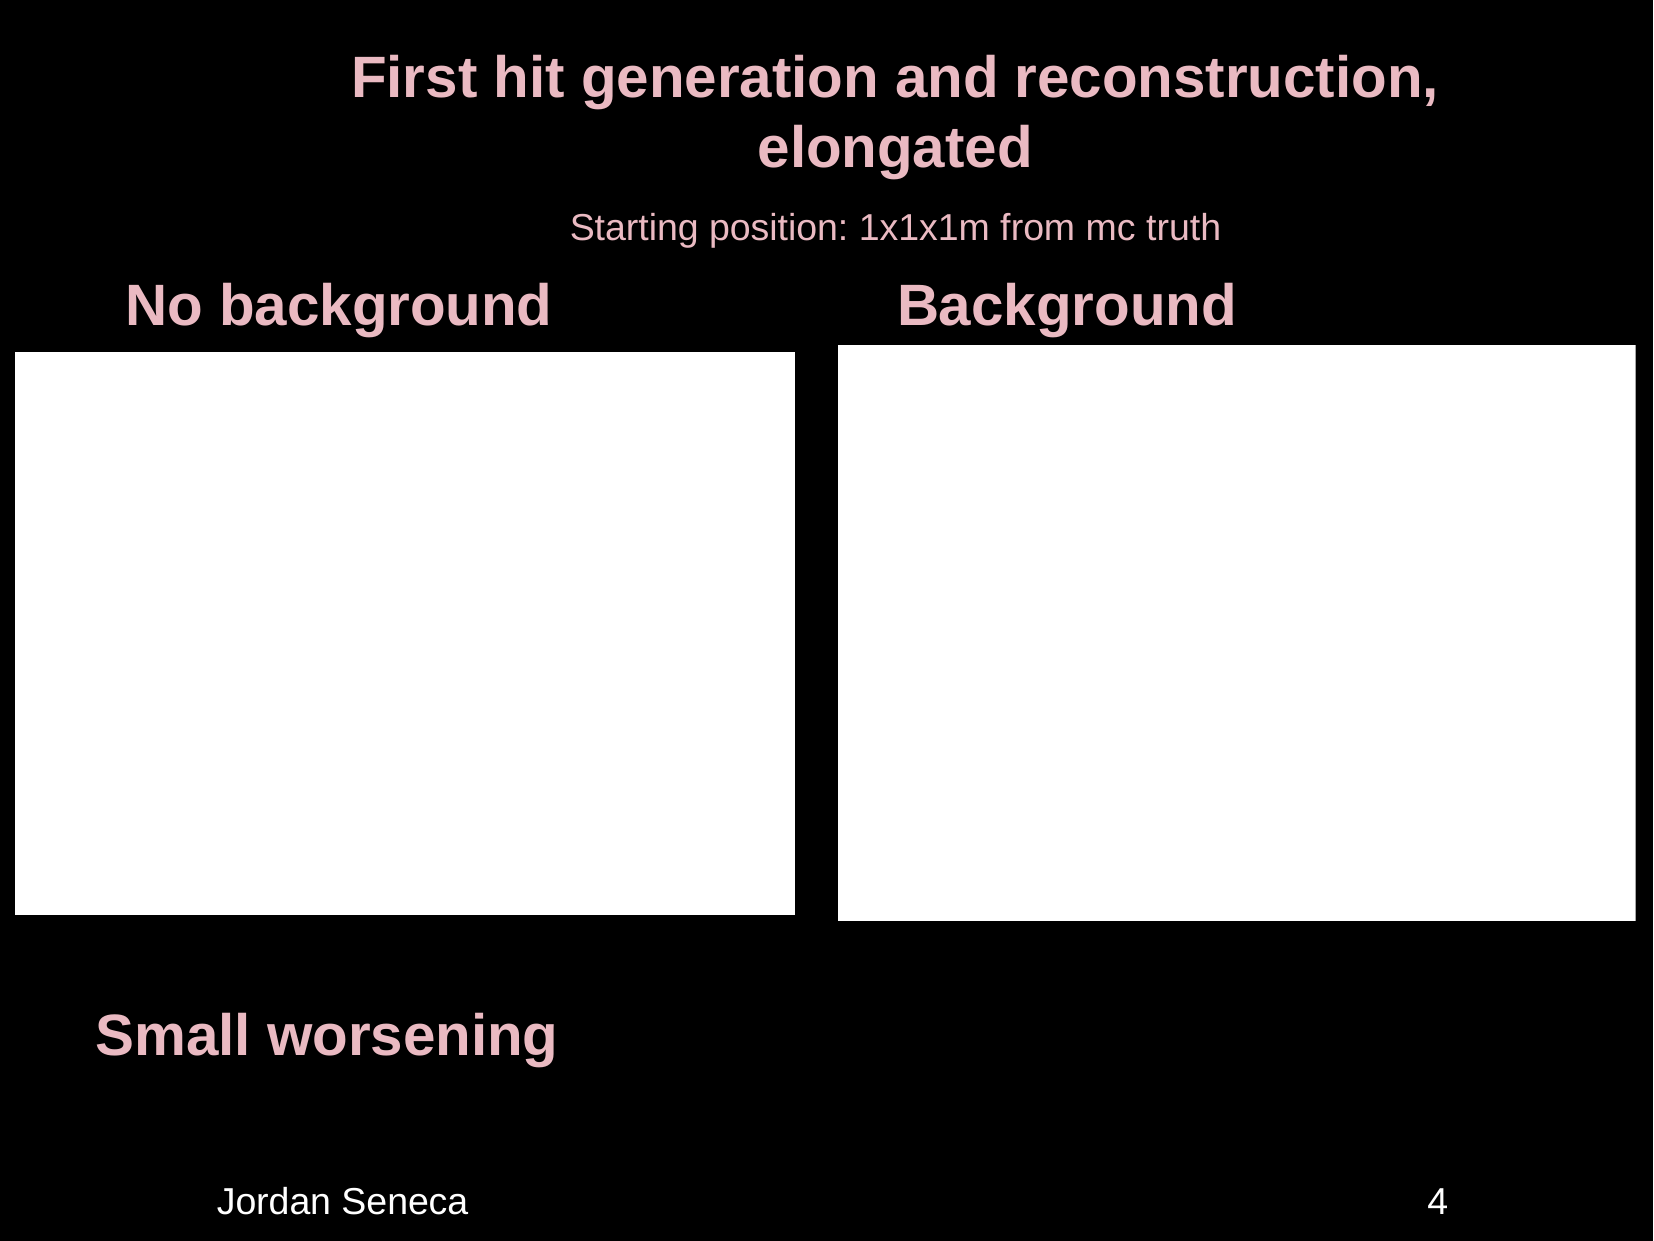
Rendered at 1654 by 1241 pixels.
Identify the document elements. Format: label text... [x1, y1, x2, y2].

text_box Small worsening [45, 990, 1606, 1075]
text_box First hit generation and reconstruction, elongated Starting position: 1x1x1m from mc truth [270, 31, 1486, 255]
picture [15, 351, 796, 916]
text_box No background [75, 260, 846, 346]
text_box Background [846, 260, 1654, 346]
picture [837, 344, 1636, 921]
